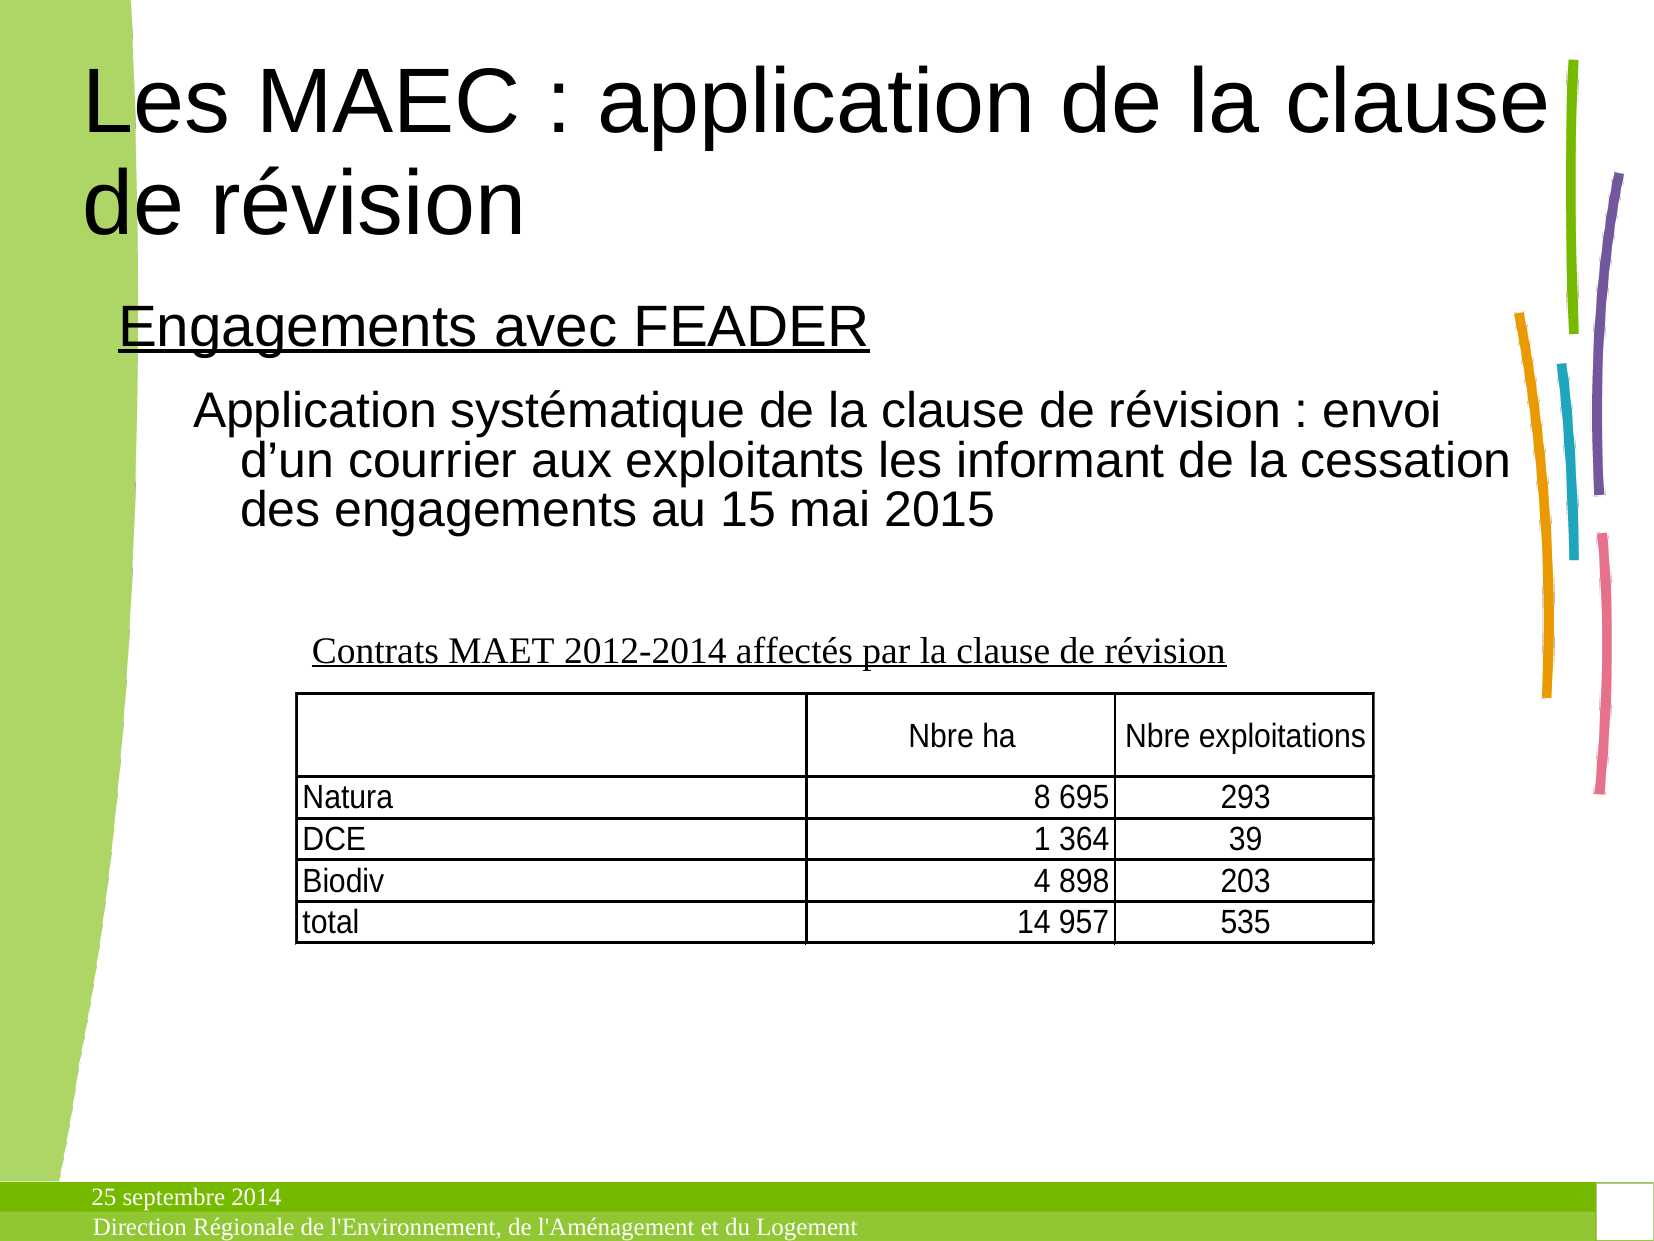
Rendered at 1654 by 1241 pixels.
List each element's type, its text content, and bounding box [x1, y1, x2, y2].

title Les MAEC : application de la clause de révision [82, 49, 1571, 257]
picture [295, 692, 1376, 945]
list Engagements avec FEADER Application systématique de la clause de révision : envoi d’un courrier aux exploitants les informant de la cessation des engagements au 15 mai 2015 [118, 295, 1524, 1241]
text_box Contrats MAET 2012-2014 affectés par la clause de révision [295, 617, 1244, 680]
picture [0, 0, 1654, 1241]
